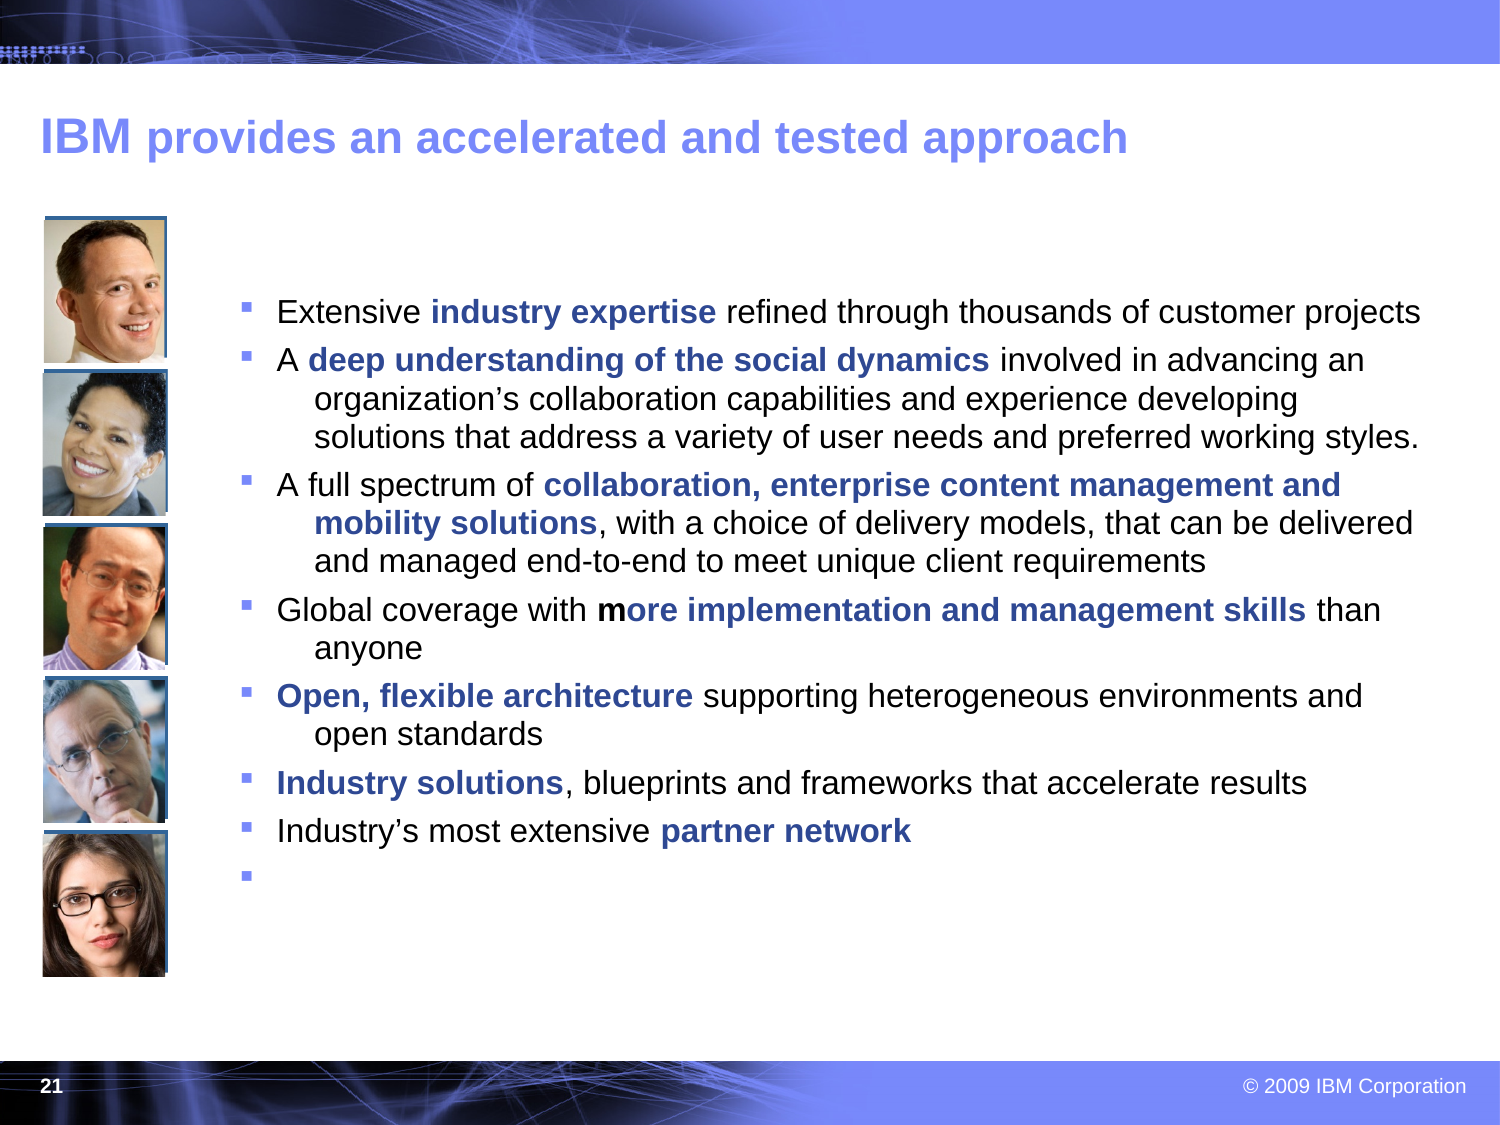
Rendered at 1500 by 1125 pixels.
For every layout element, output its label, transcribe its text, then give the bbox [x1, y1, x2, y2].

picture [42, 373, 166, 516]
list Extensive industry expertise refined through thousands of customer projects A deep understanding of the social dynamics involved in advancing an organization’s collaboration capabilities and experience developing solutions that address a variety of user needs and preferred working styles. A full spectrum of collaboration, enterprise content management and mobility solutions, with a choice of delivery models, that can be delivered and managed end-to-end to meet unique client requirements Global coverage with more implementation and management skills than anyone Open, flexible architecture supporting heterogeneous environments and open standards Industry solutions, blueprints and frameworks that accelerate results Industry’s most extensive partner network [224, 284, 1451, 988]
picture [0, 1061, 1500, 1125]
picture [42, 834, 166, 977]
picture [0, 0, 1500, 64]
picture [43, 527, 165, 670]
picture [43, 680, 165, 823]
picture [43, 225, 165, 363]
title IBM provides an accelerated and tested approach [25, 103, 1378, 225]
